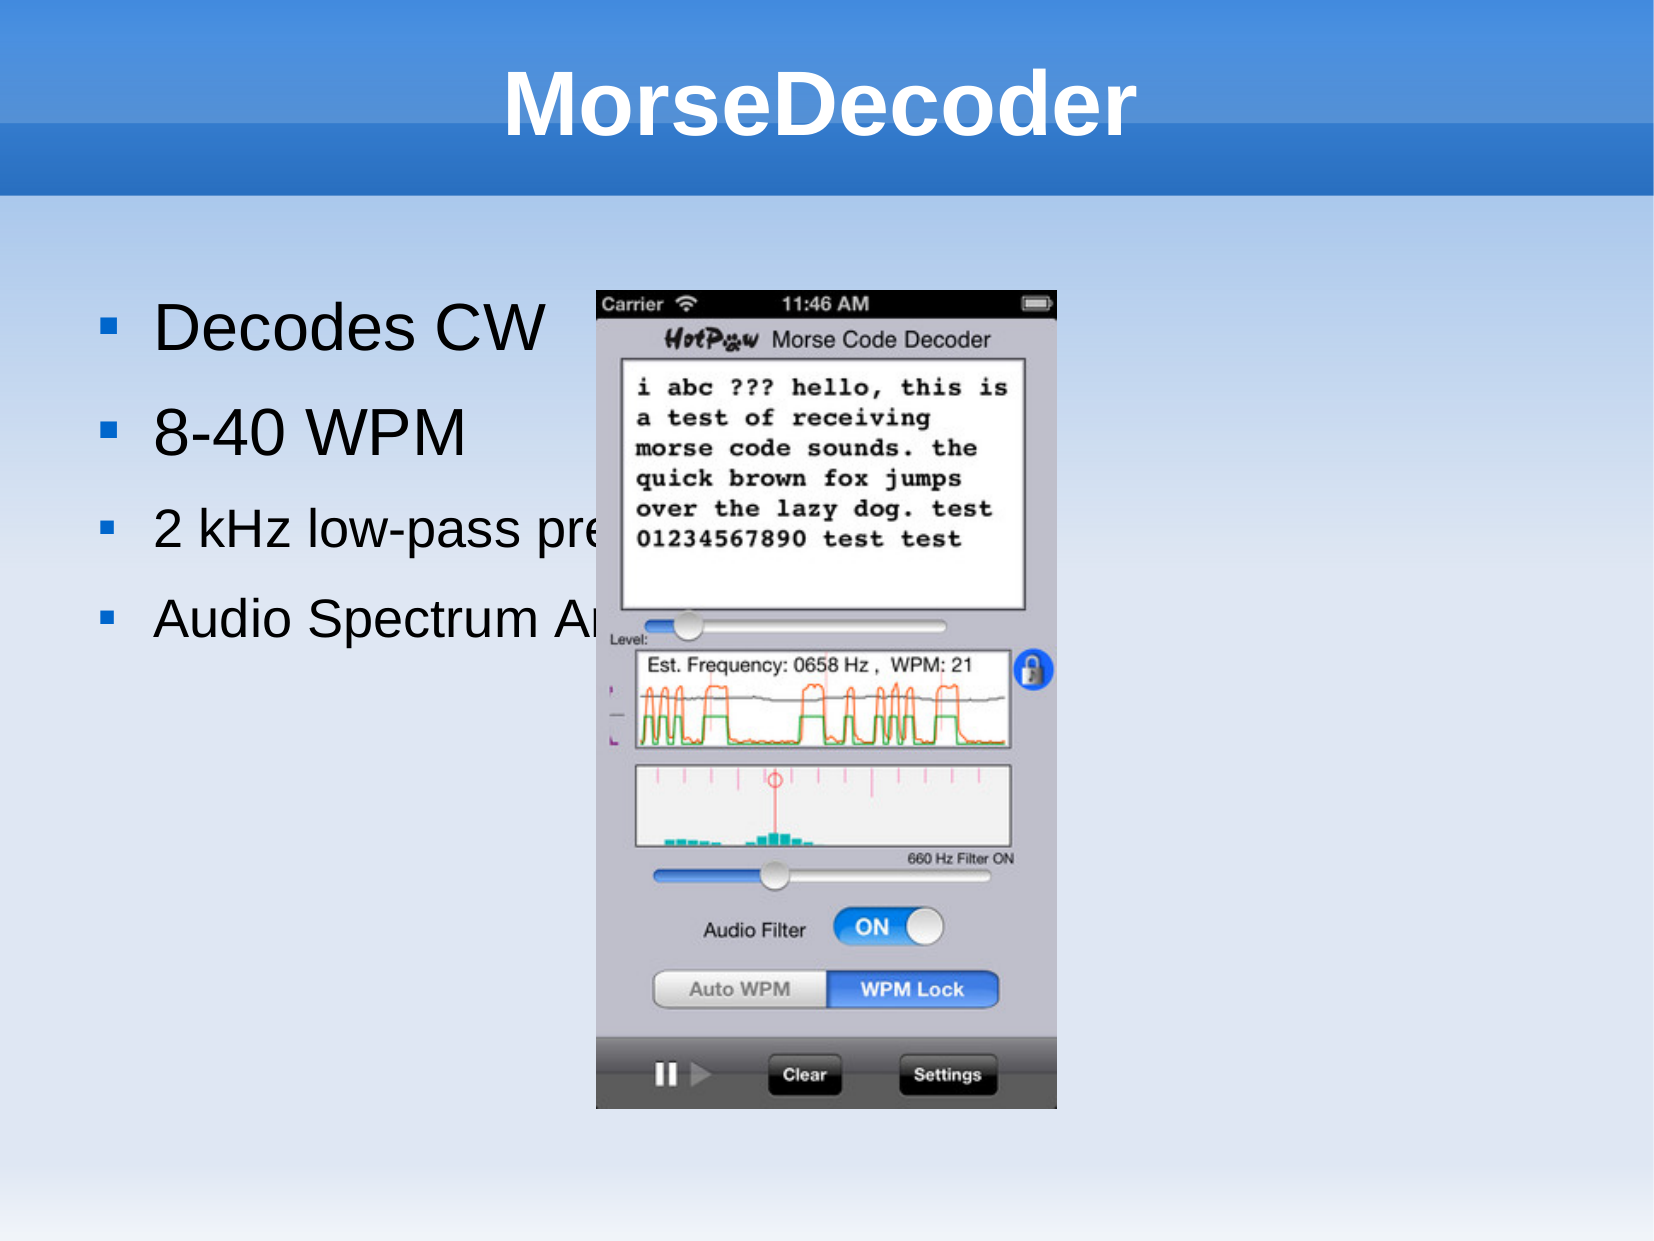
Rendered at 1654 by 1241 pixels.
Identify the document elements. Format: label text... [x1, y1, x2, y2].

list Decodes CW 8-40 WPM 2 kHz low-pass pre-filter Audio Spectrum Analyser [82, 290, 596, 1094]
title MorseDecoder [76, 7, 1565, 200]
picture [0, 0, 1654, 1241]
